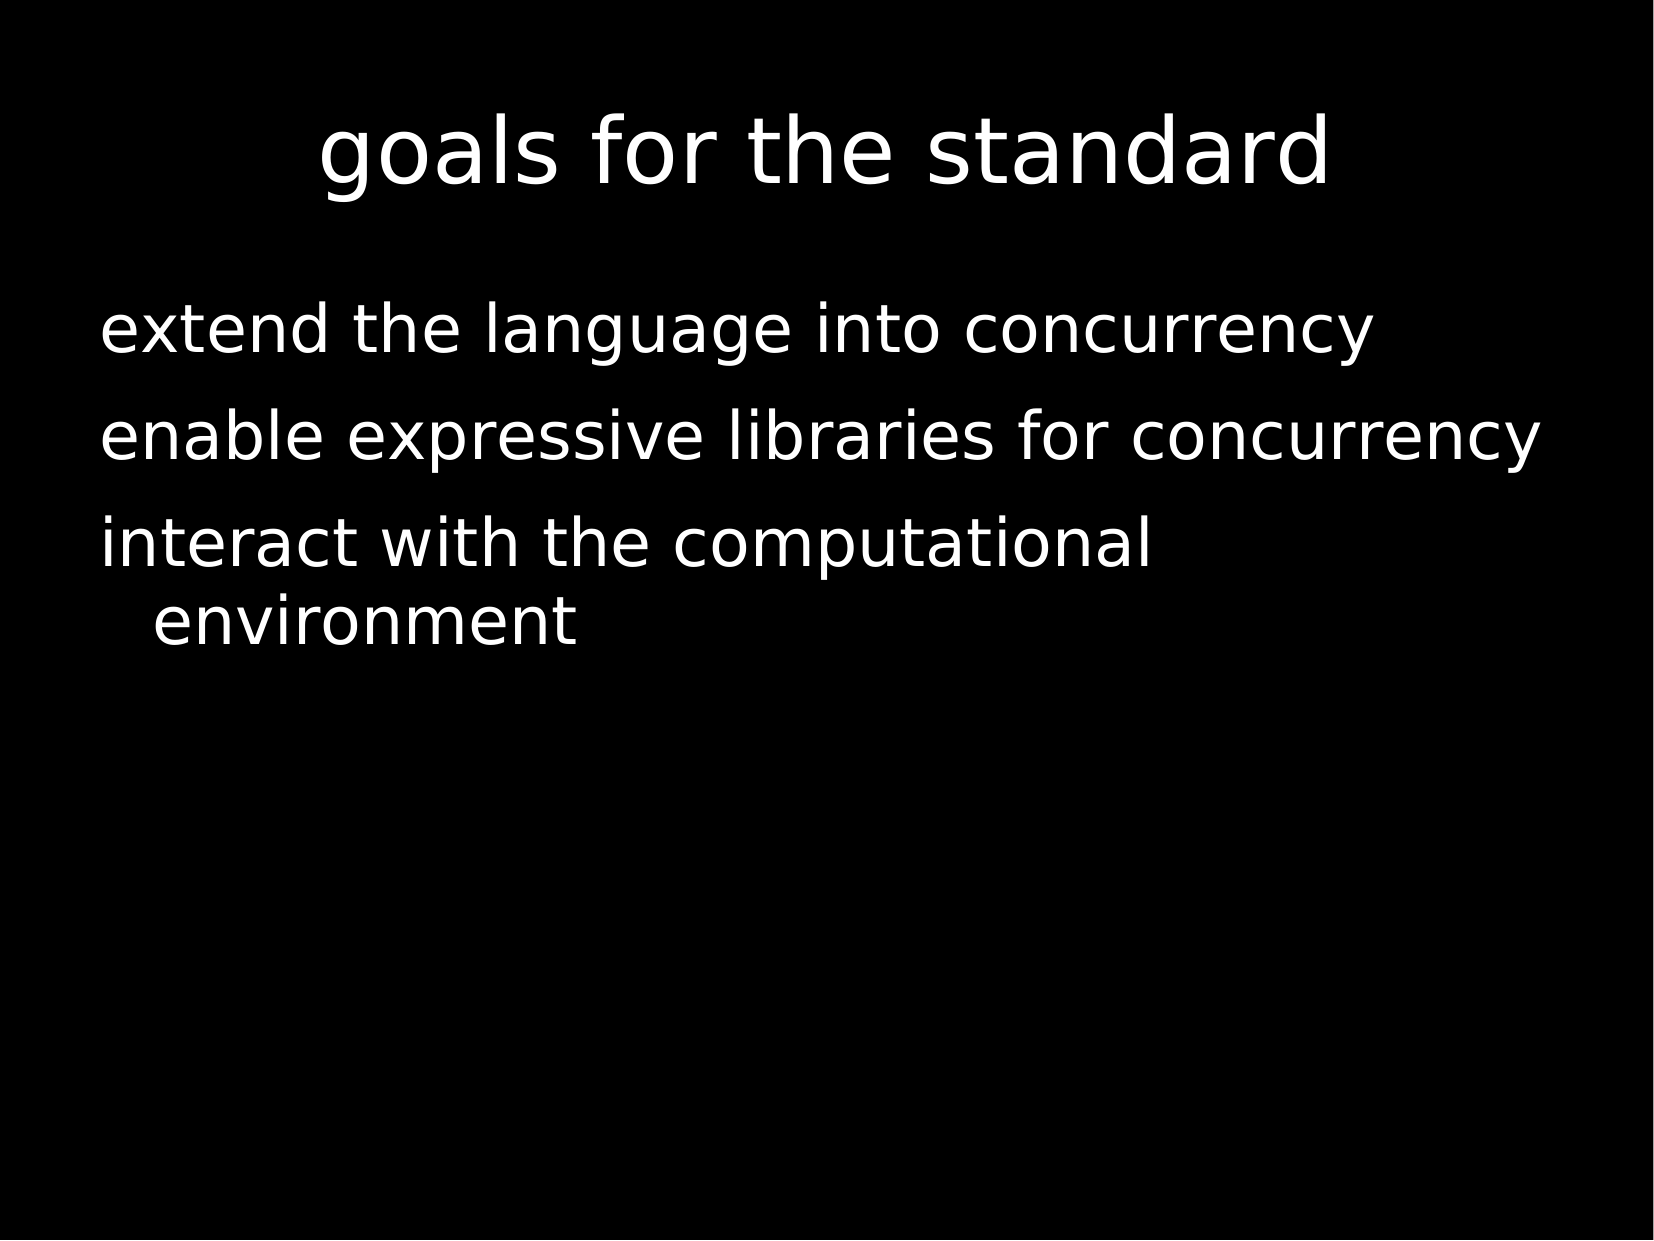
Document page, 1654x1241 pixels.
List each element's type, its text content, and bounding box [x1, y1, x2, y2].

list extend the language into concurrency enable expressive libraries for concurrency interact with the computational environment [82, 290, 1571, 739]
title goals for the standard [82, 49, 1571, 257]
